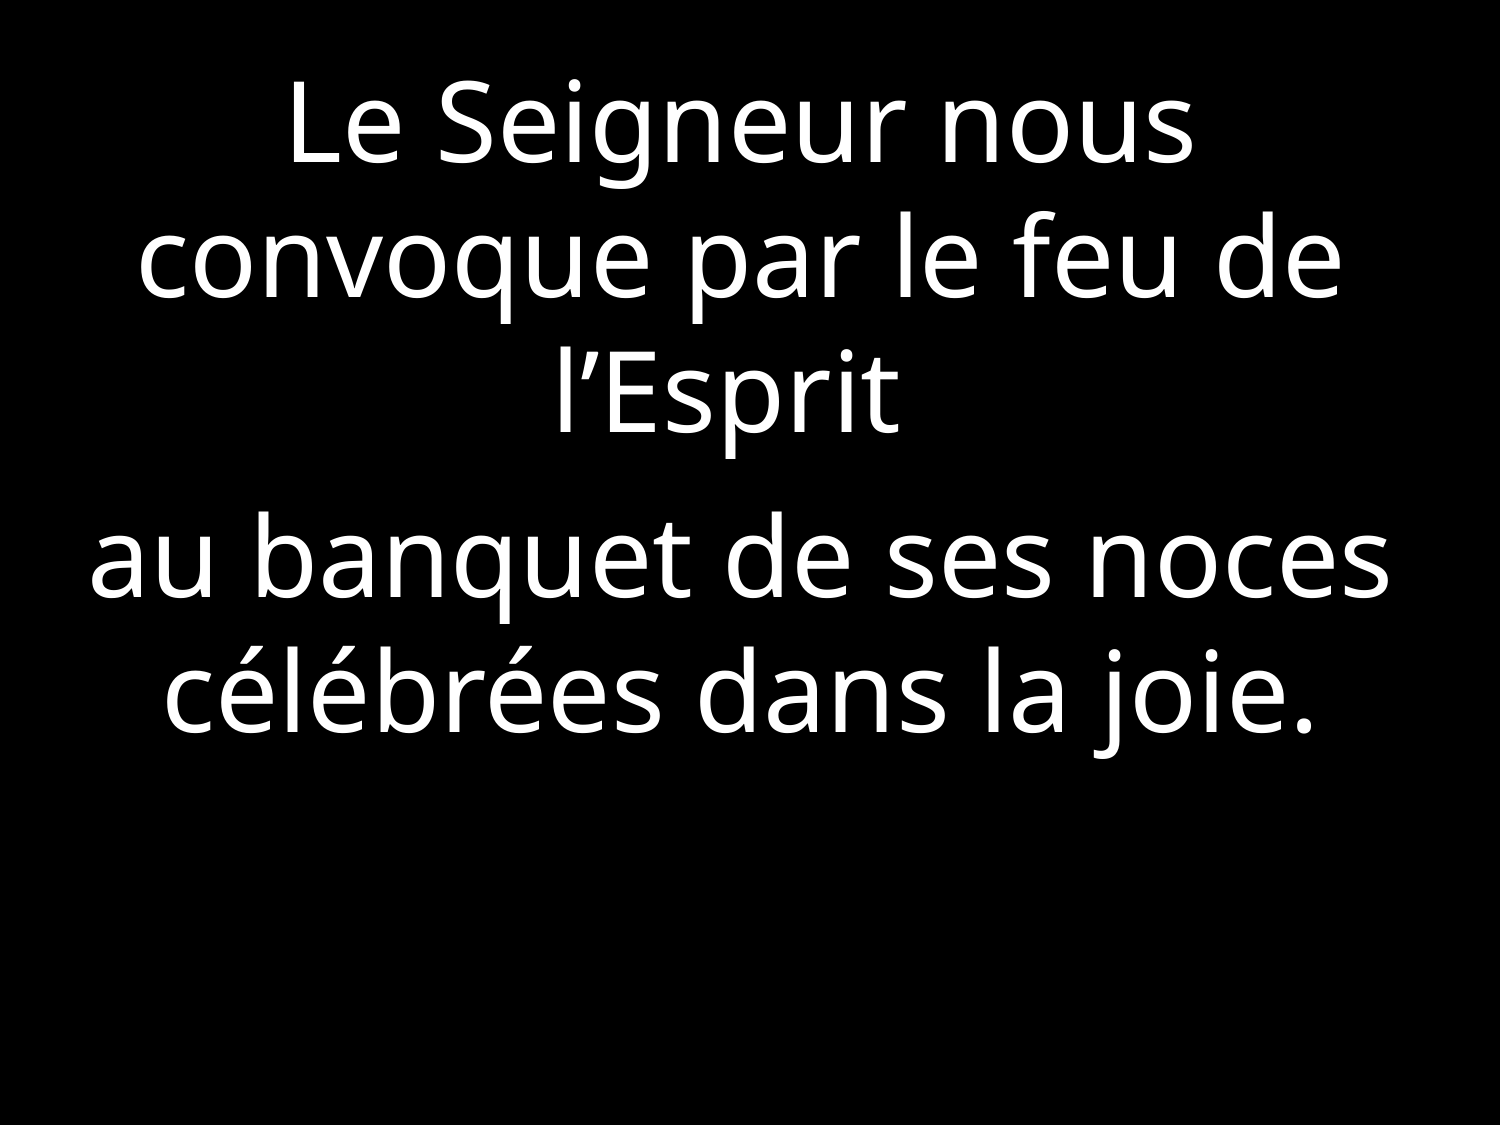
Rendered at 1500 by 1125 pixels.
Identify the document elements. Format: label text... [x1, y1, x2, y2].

list Le Seigneur nous convoque par le feu de l’Esprit au banquet de ses noces célébrées dans la joie. [0, 42, 1483, 1005]
